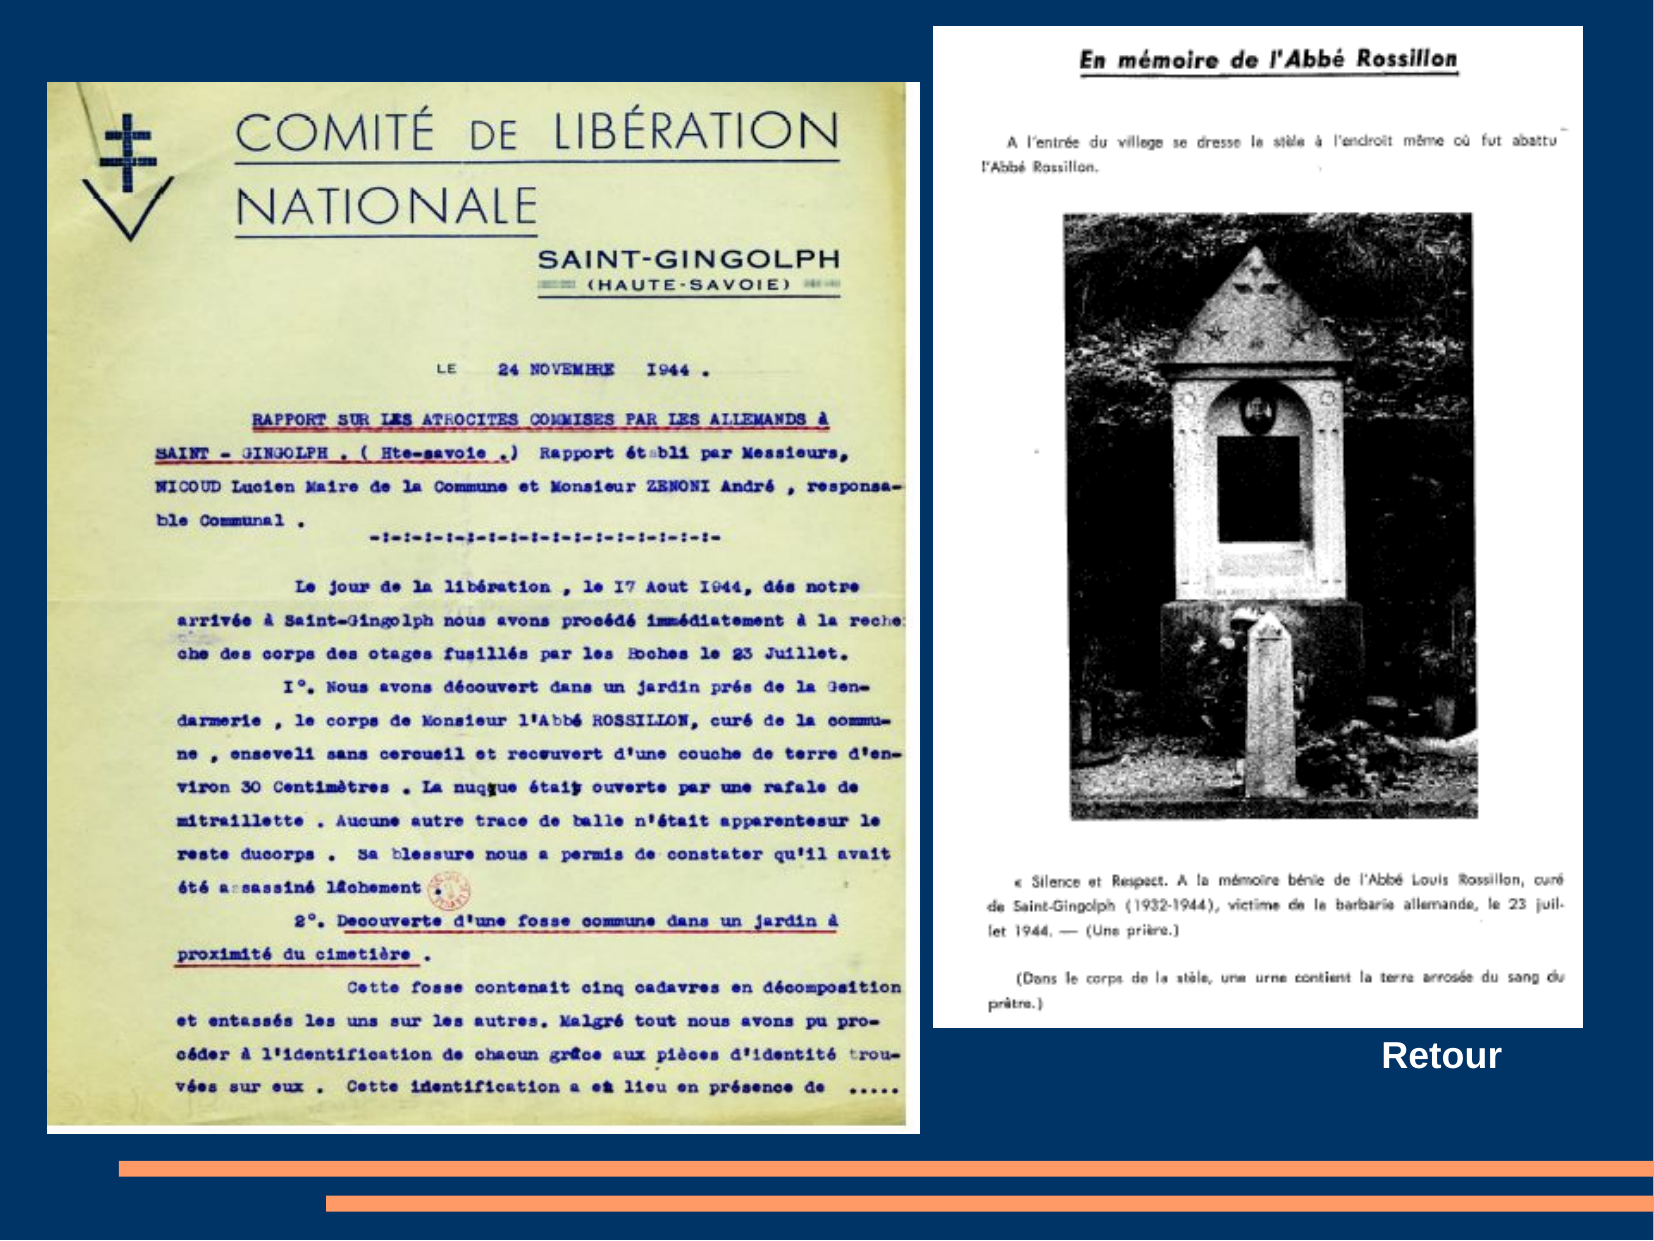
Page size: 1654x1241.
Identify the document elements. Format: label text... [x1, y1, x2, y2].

picture [47, 82, 920, 1134]
picture [933, 26, 1583, 1028]
text_box Retour [1322, 1027, 1561, 1099]
